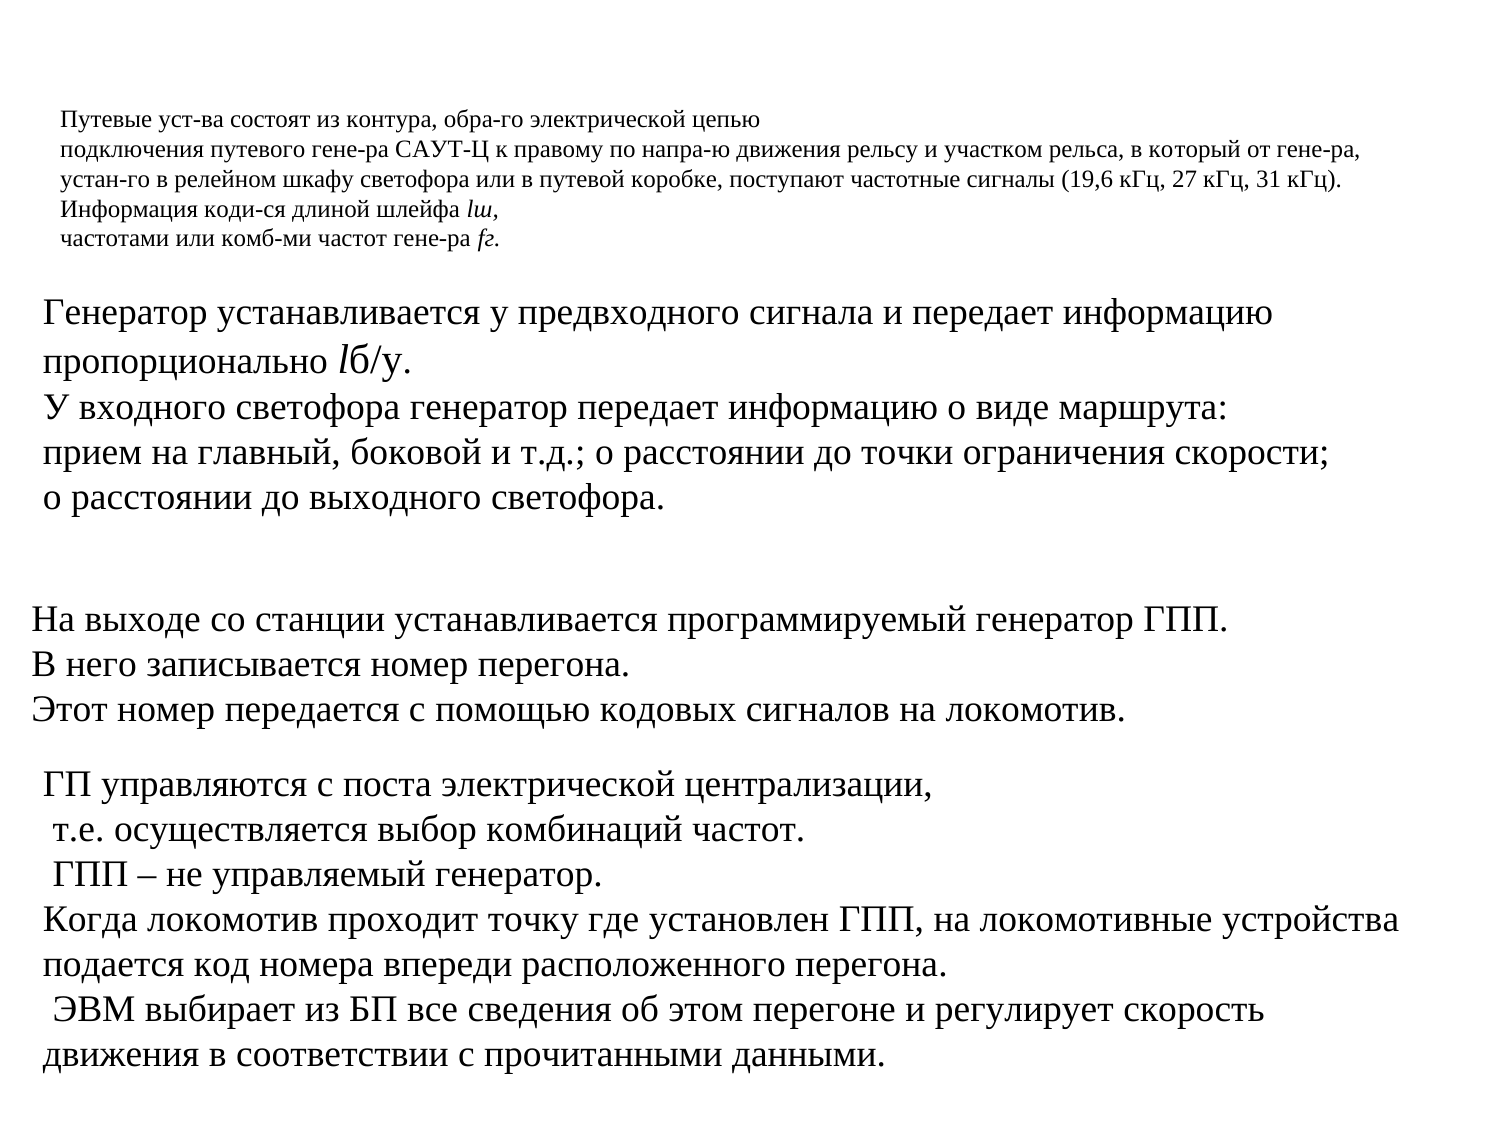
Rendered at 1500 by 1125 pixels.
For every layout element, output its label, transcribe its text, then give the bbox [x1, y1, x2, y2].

text_box Путевые уст-ва состоят из контура, обра-го электрической цепью подключения путевого гене-ра САУТ-Ц к правому по напра-ю движения рельсу и участком рельса, в ко­то­рый от гене-ра, устан-го в релейном шкафу светофора или в путевой коробке, поступают частотные сигналы (19,6 кГц, 27 кГц, 31 кГц). Информация коди-ся длиной шлейфа lш, частотами или комб-ми частот гене-ра fг. [45, 94, 1382, 260]
text_box Генератор устанавливается у предвходного сигнала и передает информацию пропорционально lб/у. У входного светофора генератор передает информацию о виде маршрута: прием на главный, боковой и т.д.; о расстоянии до точки ограничения скорости; о расстоянии до выходного светофора. [28, 278, 1356, 525]
text_box На выходе со станции устанавливается программируемый генератор ГПП. В него записывается номер перегона. Этот номер передается с помощью кодовых сигналов на локомотив. [16, 586, 1255, 737]
text_box ГП управляются с поста электрической централизации, т.е. осуществляется выбор комбинаций частот. ГПП – не управляемый генератор. Когда локомотив проходит точку где установлен ГПП, на локомотивные устройства подается код номера впереди расположенного перегона. ЭВМ выбирает из БП все сведения об этом перегоне и регулирует скорость движения в соответствии с прочитанными данными. [28, 751, 1426, 1082]
